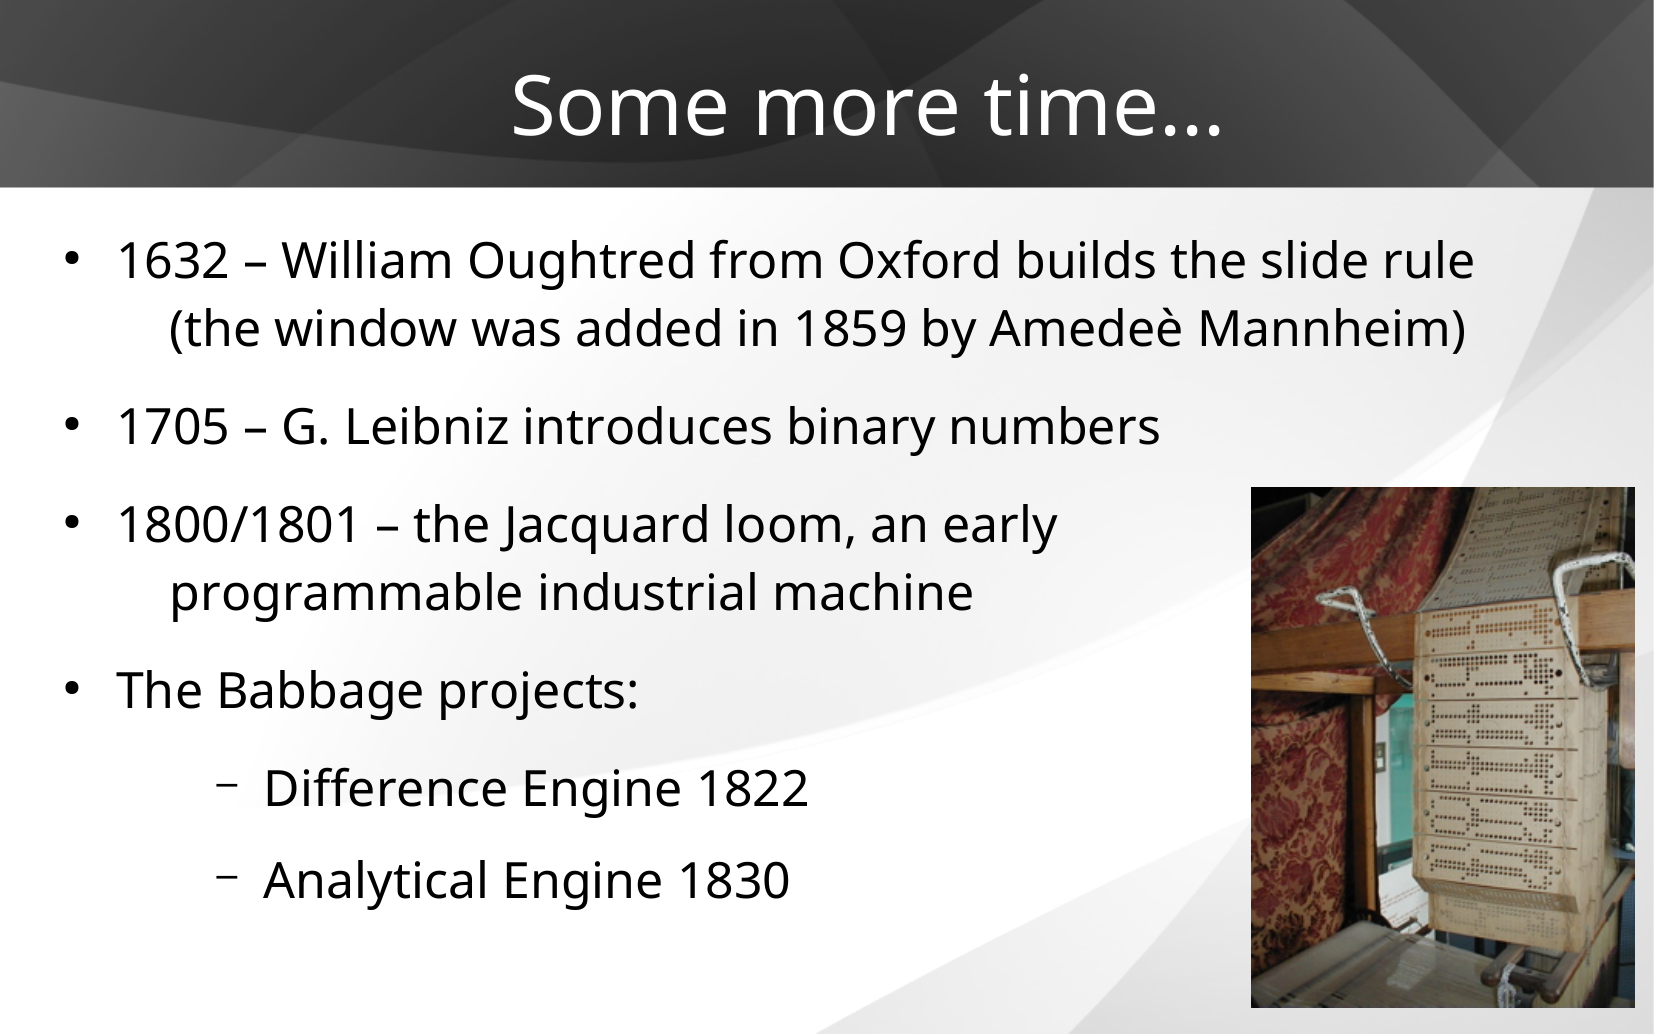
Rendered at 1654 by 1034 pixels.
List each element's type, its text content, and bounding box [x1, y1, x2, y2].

title Some more time... [124, 0, 1613, 208]
picture [0, 0, 1654, 1034]
list 1632 – William Oughtred from Oxford builds the slide rule (the window was added in 1859 by Amedeè Mannheim) 1705 – G. Leibniz introduces binary numbers 1800/1801 – the Jacquard loom, an early programmable industrial machine The Babbage projects: Difference Engine 1822 Analytical Engine 1830 [27, 225, 1566, 1013]
